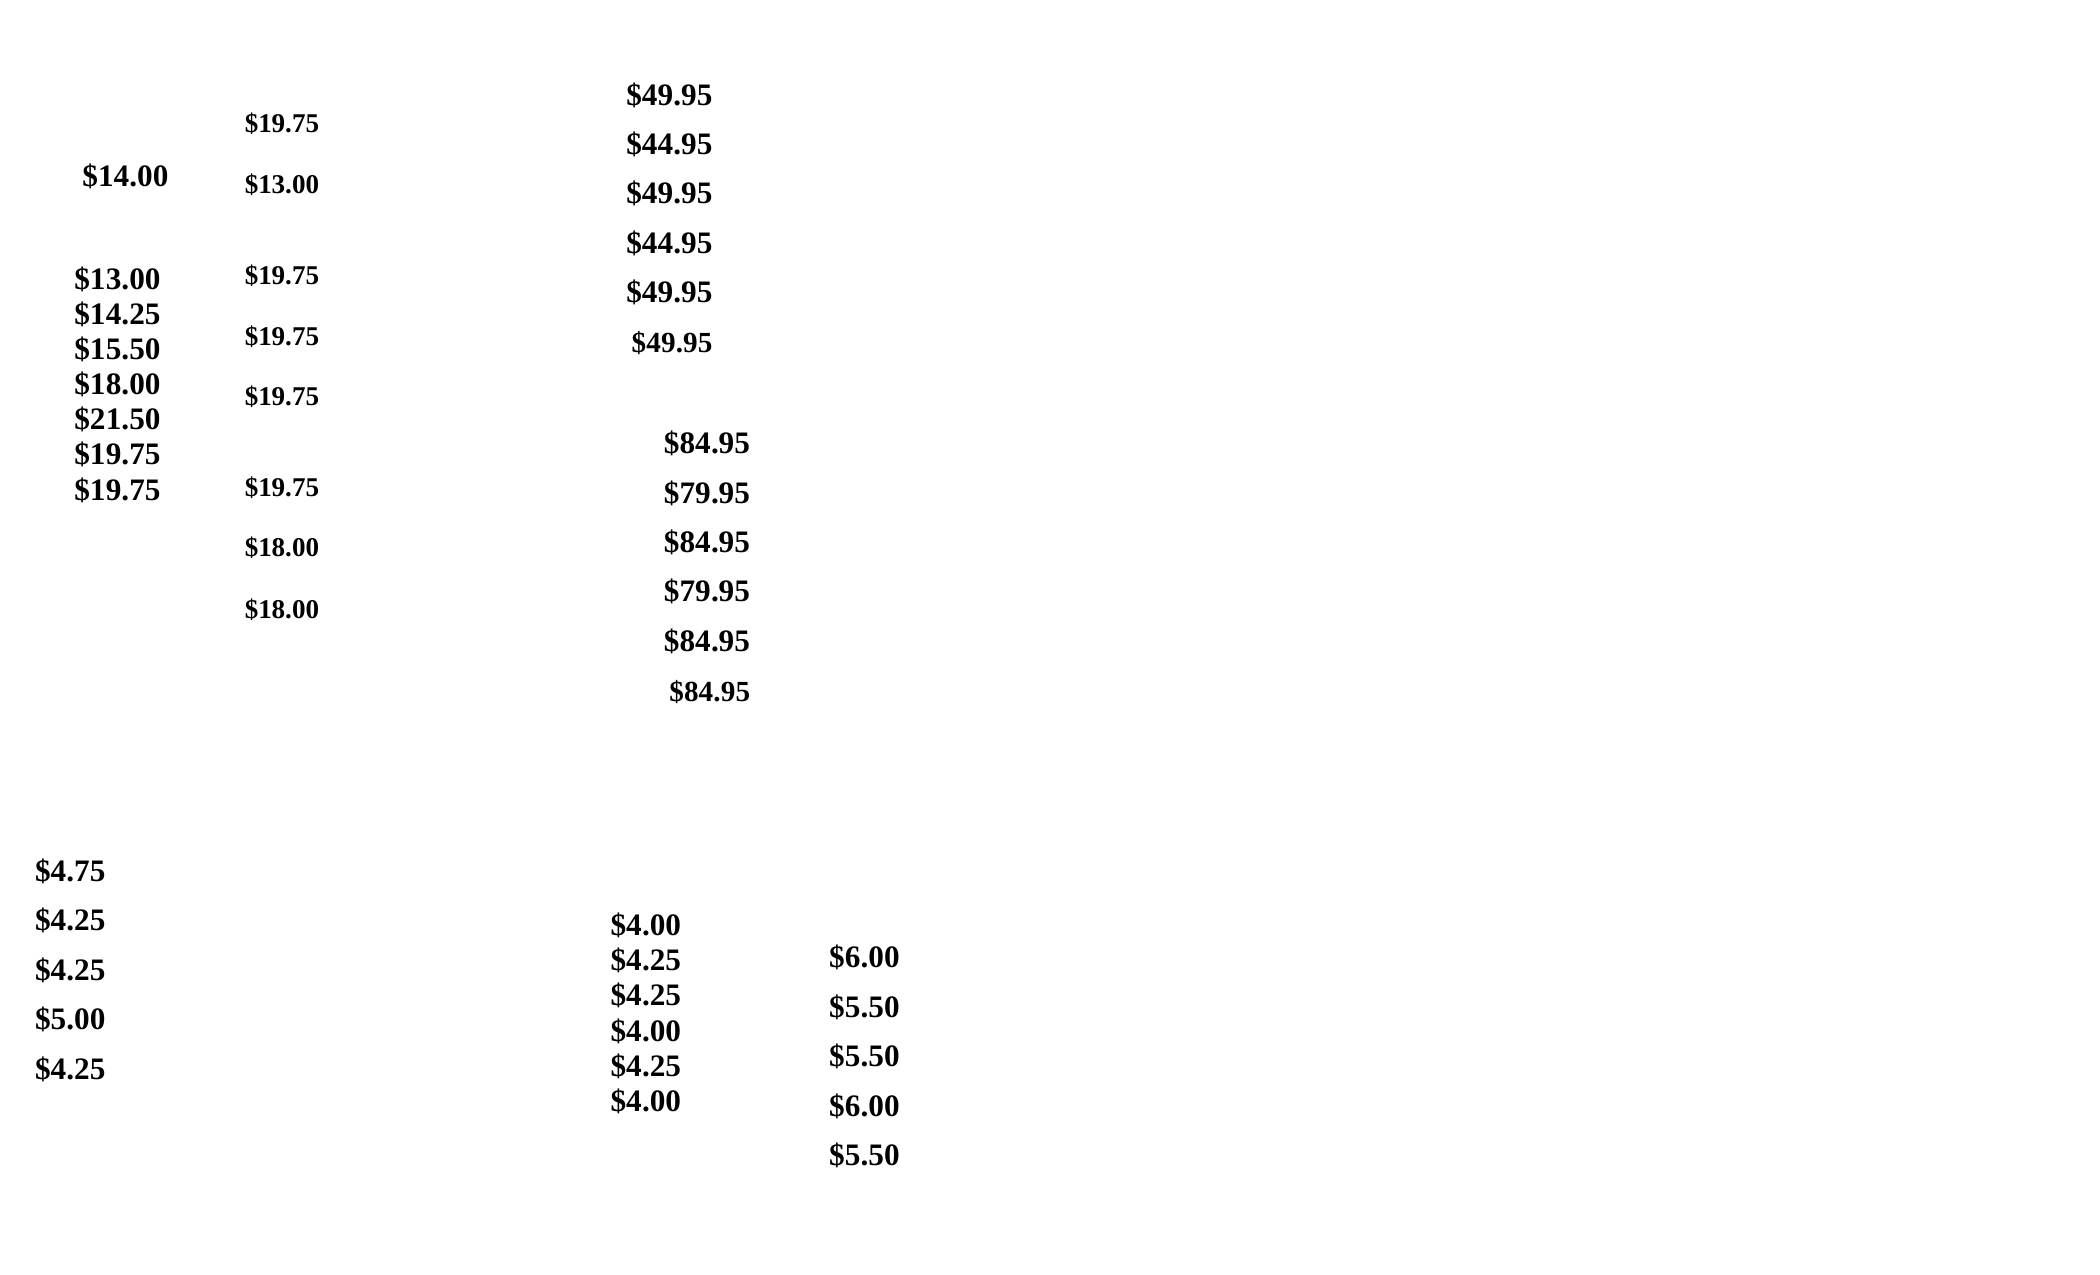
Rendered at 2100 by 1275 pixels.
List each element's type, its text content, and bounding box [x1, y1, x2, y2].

text_box $14.00 $13.00 $14.25 $15.50 $18.00 $21.50 $19.75 $19.75 [74, 158, 173, 507]
text_box $84.95 $79.95 $84.95 $79.95 $84.95 $84.95 [601, 410, 751, 758]
text_box $49.95 $44.95 $49.95 $44.95 $49.95 $49.95 [601, 62, 713, 360]
text_box $4.75 $4.25 $4.25 $5.00 $4.25 [34, 838, 113, 1136]
text_box $19.75 $13.00 $19.75 $19.75 $19.75 $19.75 $18.00 $18.00 [244, 24, 335, 655]
text_box $4.00 $4.25 $4.25 $4.00 $4.25 $4.00 [610, 837, 691, 1119]
text_box $6.00 $5.50 $5.50 $6.00 $5.50 [793, 924, 901, 1173]
